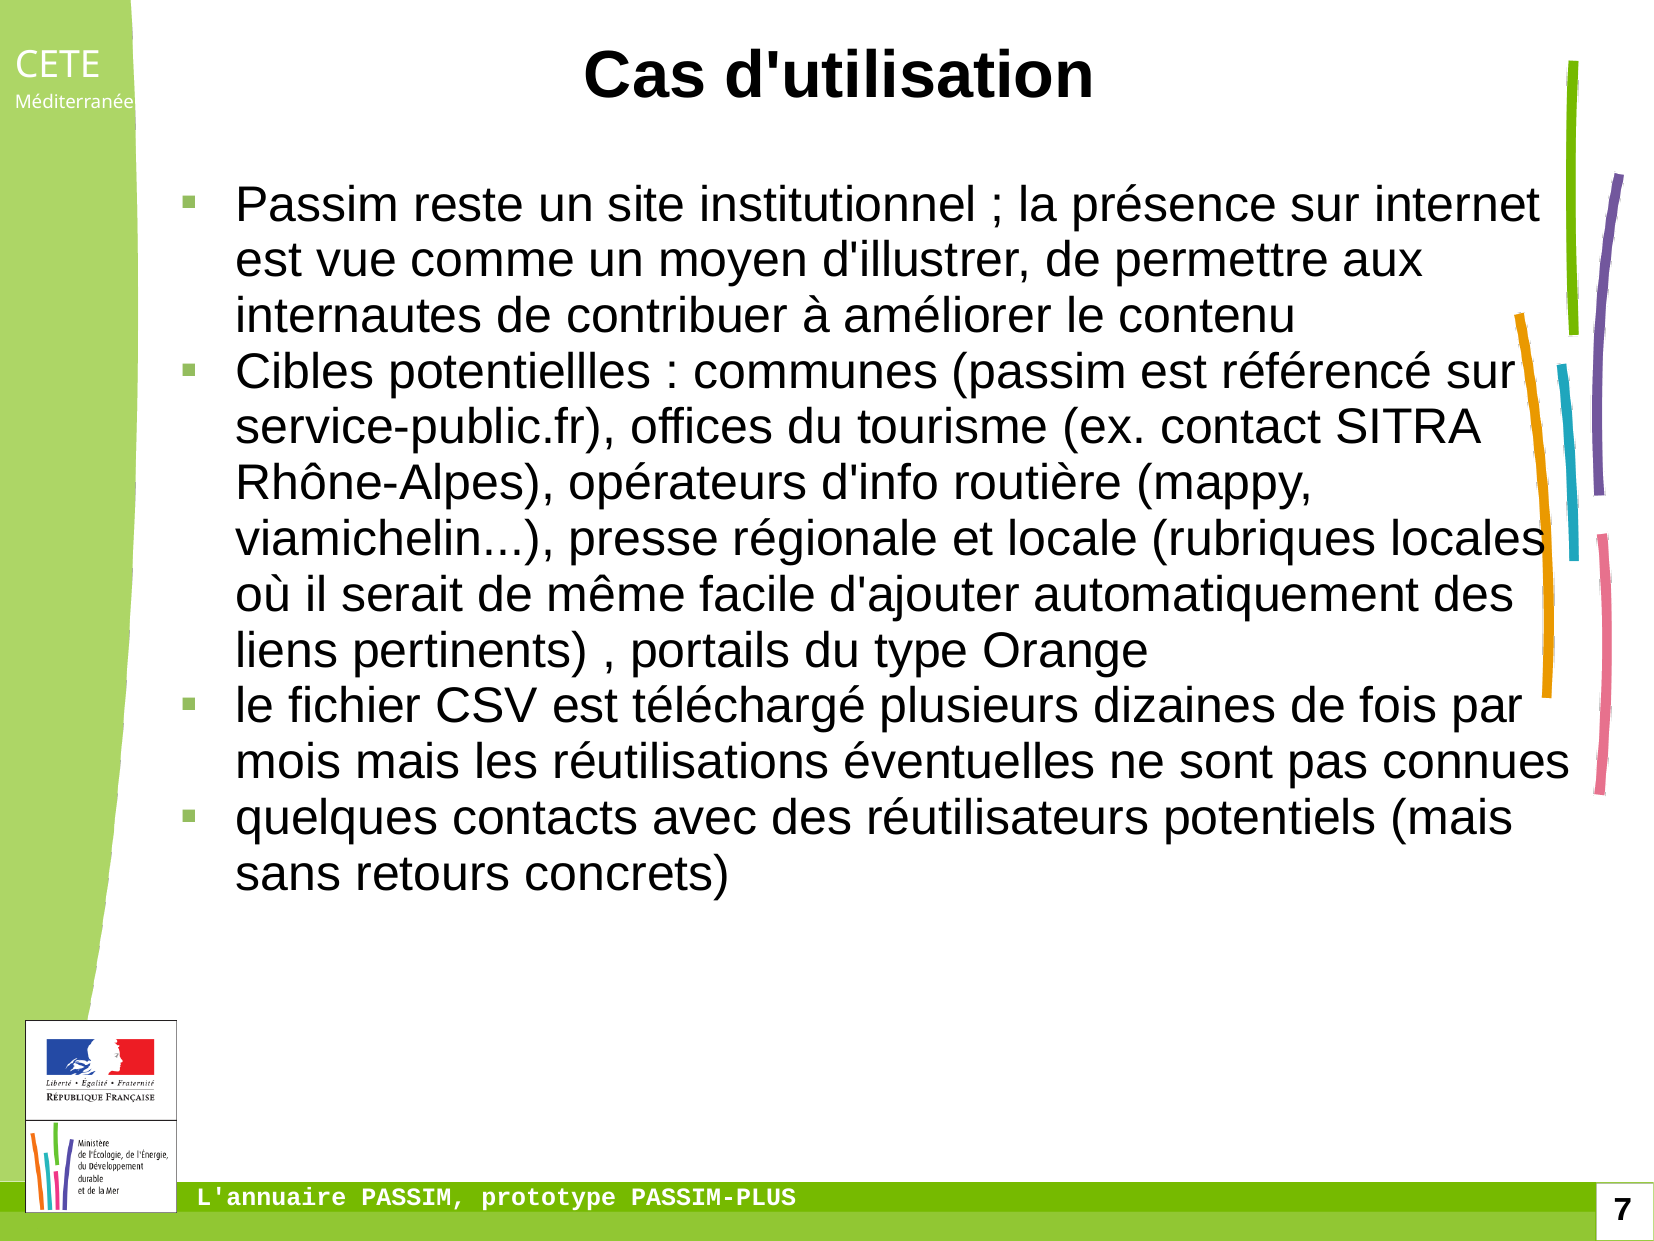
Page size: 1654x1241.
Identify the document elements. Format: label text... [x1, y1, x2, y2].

text_box Cas d'utilisation [115, 37, 1583, 113]
picture [0, 0, 1654, 1241]
text_box Passim reste un site institutionnel ; la présence sur internet est vue comme un moyen d'illustrer, de permettre aux internautes de contribuer à améliorer le contenu Cibles potentiellles : communes (passim est référencé sur service-public.fr), offices du tourisme (ex. contact SITRA Rhône-Alpes), opérateurs d'info routière (mappy, viamichelin...), presse régionale et locale (rubriques locales où il serait de même facile d'ajouter automatiquement des liens pertinents) , portails du type Orange le fichier CSV est téléchargé plusieurs dizaines de fois par mois mais les réutilisations éventuelles ne sont pas connues quelques contacts avec des réutilisateurs potentiels (mais sans retours concrets) [150, 168, 1608, 1171]
